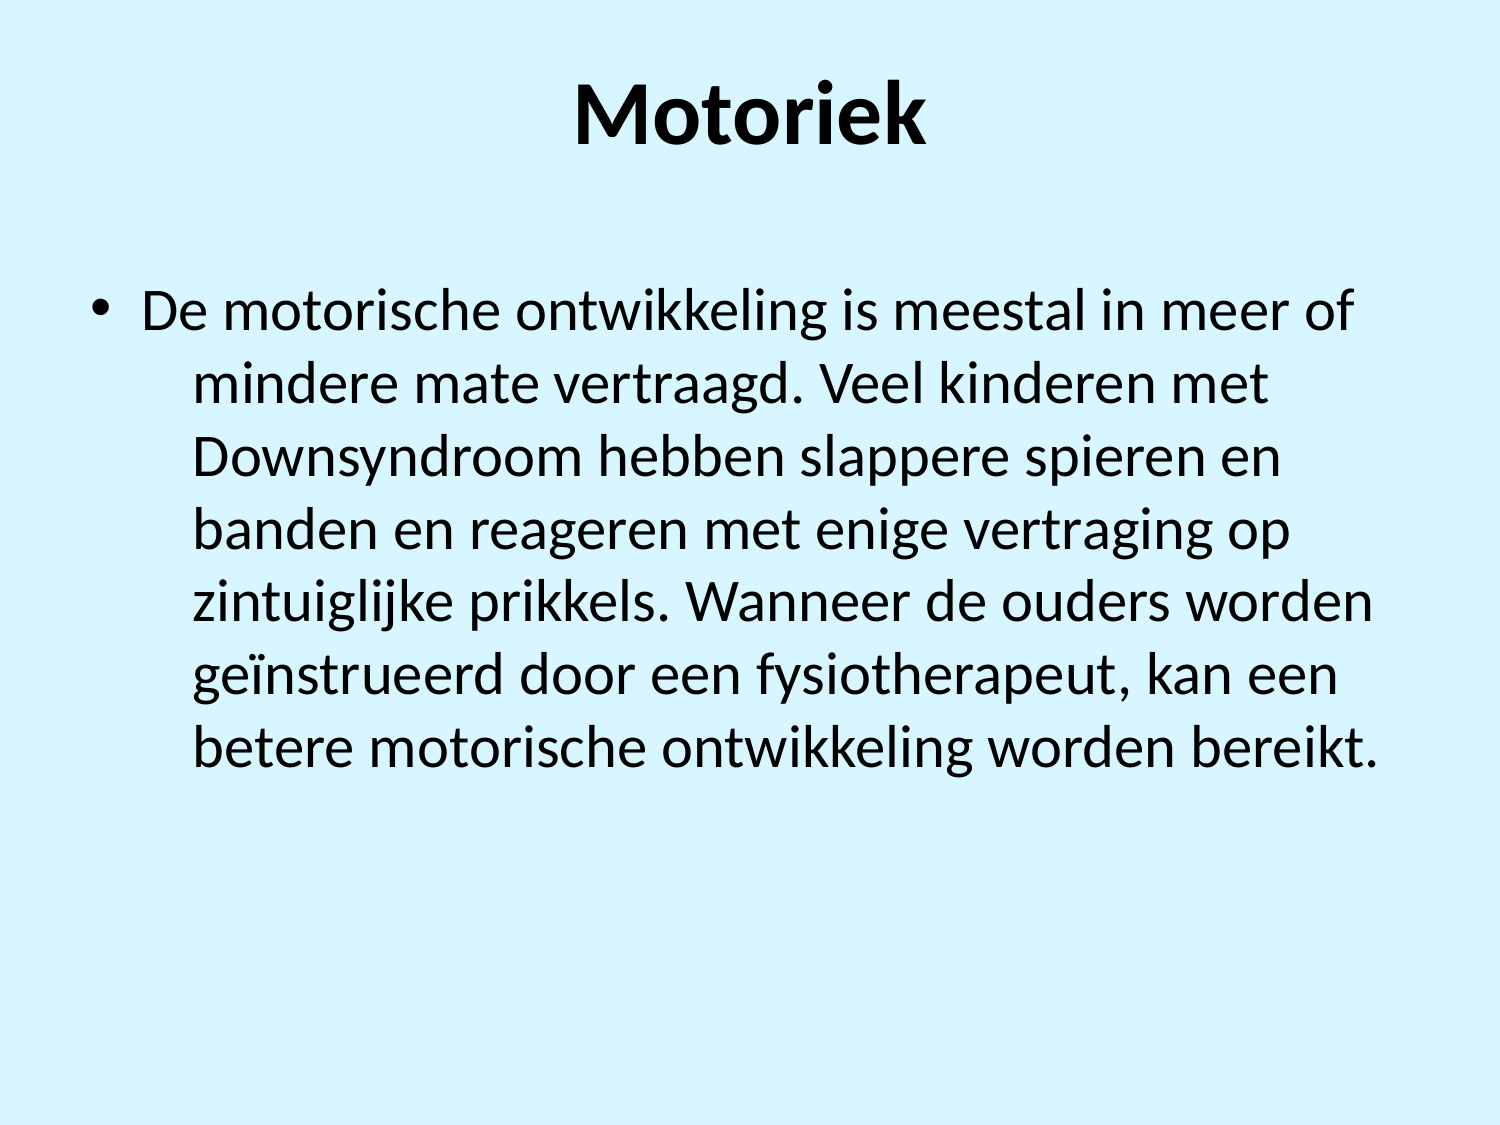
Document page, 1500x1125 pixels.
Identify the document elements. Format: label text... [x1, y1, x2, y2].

list De motorische ontwikkeling is meestal in meer of mindere mate vertraagd. Veel kinderen met Downsyndroom hebben slappere spieren en banden en reageren met enige vertraging op zintuiglijke prikkels. Wanneer de ouders worden geïnstrueerd door een fysiotherapeut, kan een betere motorische ontwikkeling worden bereikt. [75, 262, 1426, 1005]
title Motoriek [75, 45, 1426, 233]
